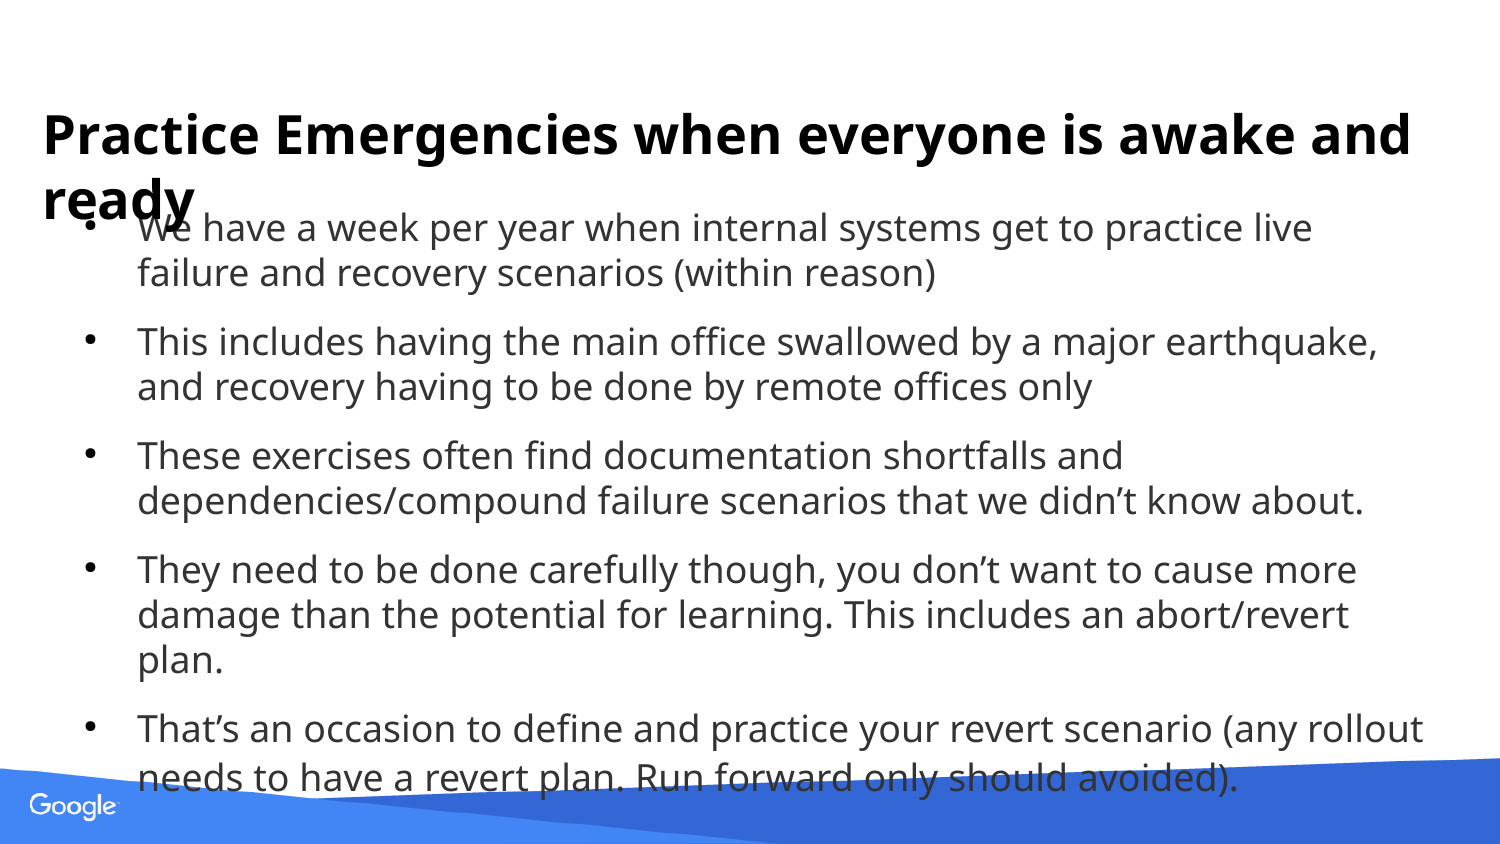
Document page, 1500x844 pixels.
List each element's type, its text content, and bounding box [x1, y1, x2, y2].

list We have a week per year when internal systems get to practice live failure and recovery scenarios (within reason) This includes having the main office swallowed by a major earthquake, and recovery having to be done by remote offices only These exercises often find documentation shortfalls and dependencies/compound failure scenarios that we didn’t know about. They need to be done carefully though, you don’t want to cause more damage than the potential for learning. This includes an abort/revert plan. That’s an occasion to define and practice your revert scenario (any rollout needs to have a revert plan. Run forward only should avoided). [51, 210, 1449, 750]
picture [0, 0, 1500, 844]
text_box Practice Emergencies when everyone is awake and ready [27, 85, 1478, 210]
